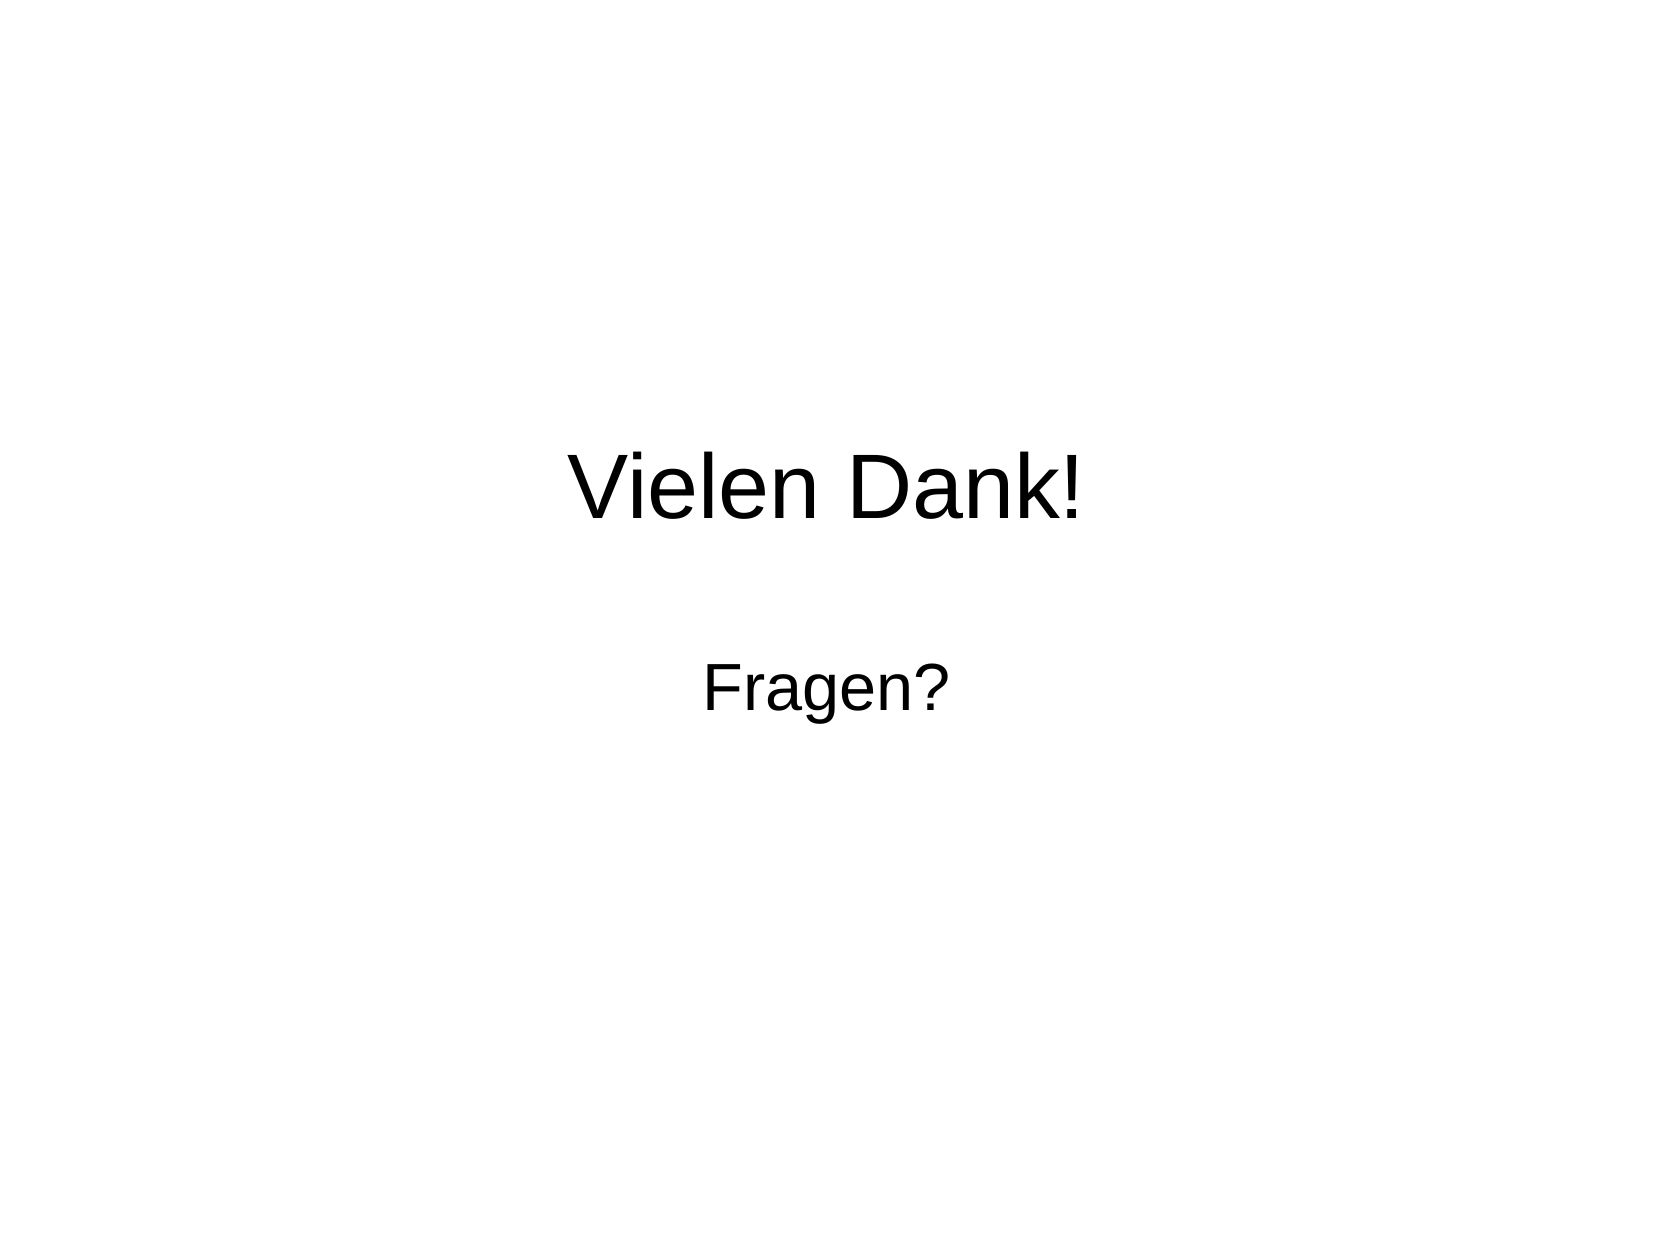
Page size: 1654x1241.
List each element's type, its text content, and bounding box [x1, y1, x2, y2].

title Vielen Dank! [82, 383, 1571, 584]
title Fragen? [82, 584, 1571, 792]
